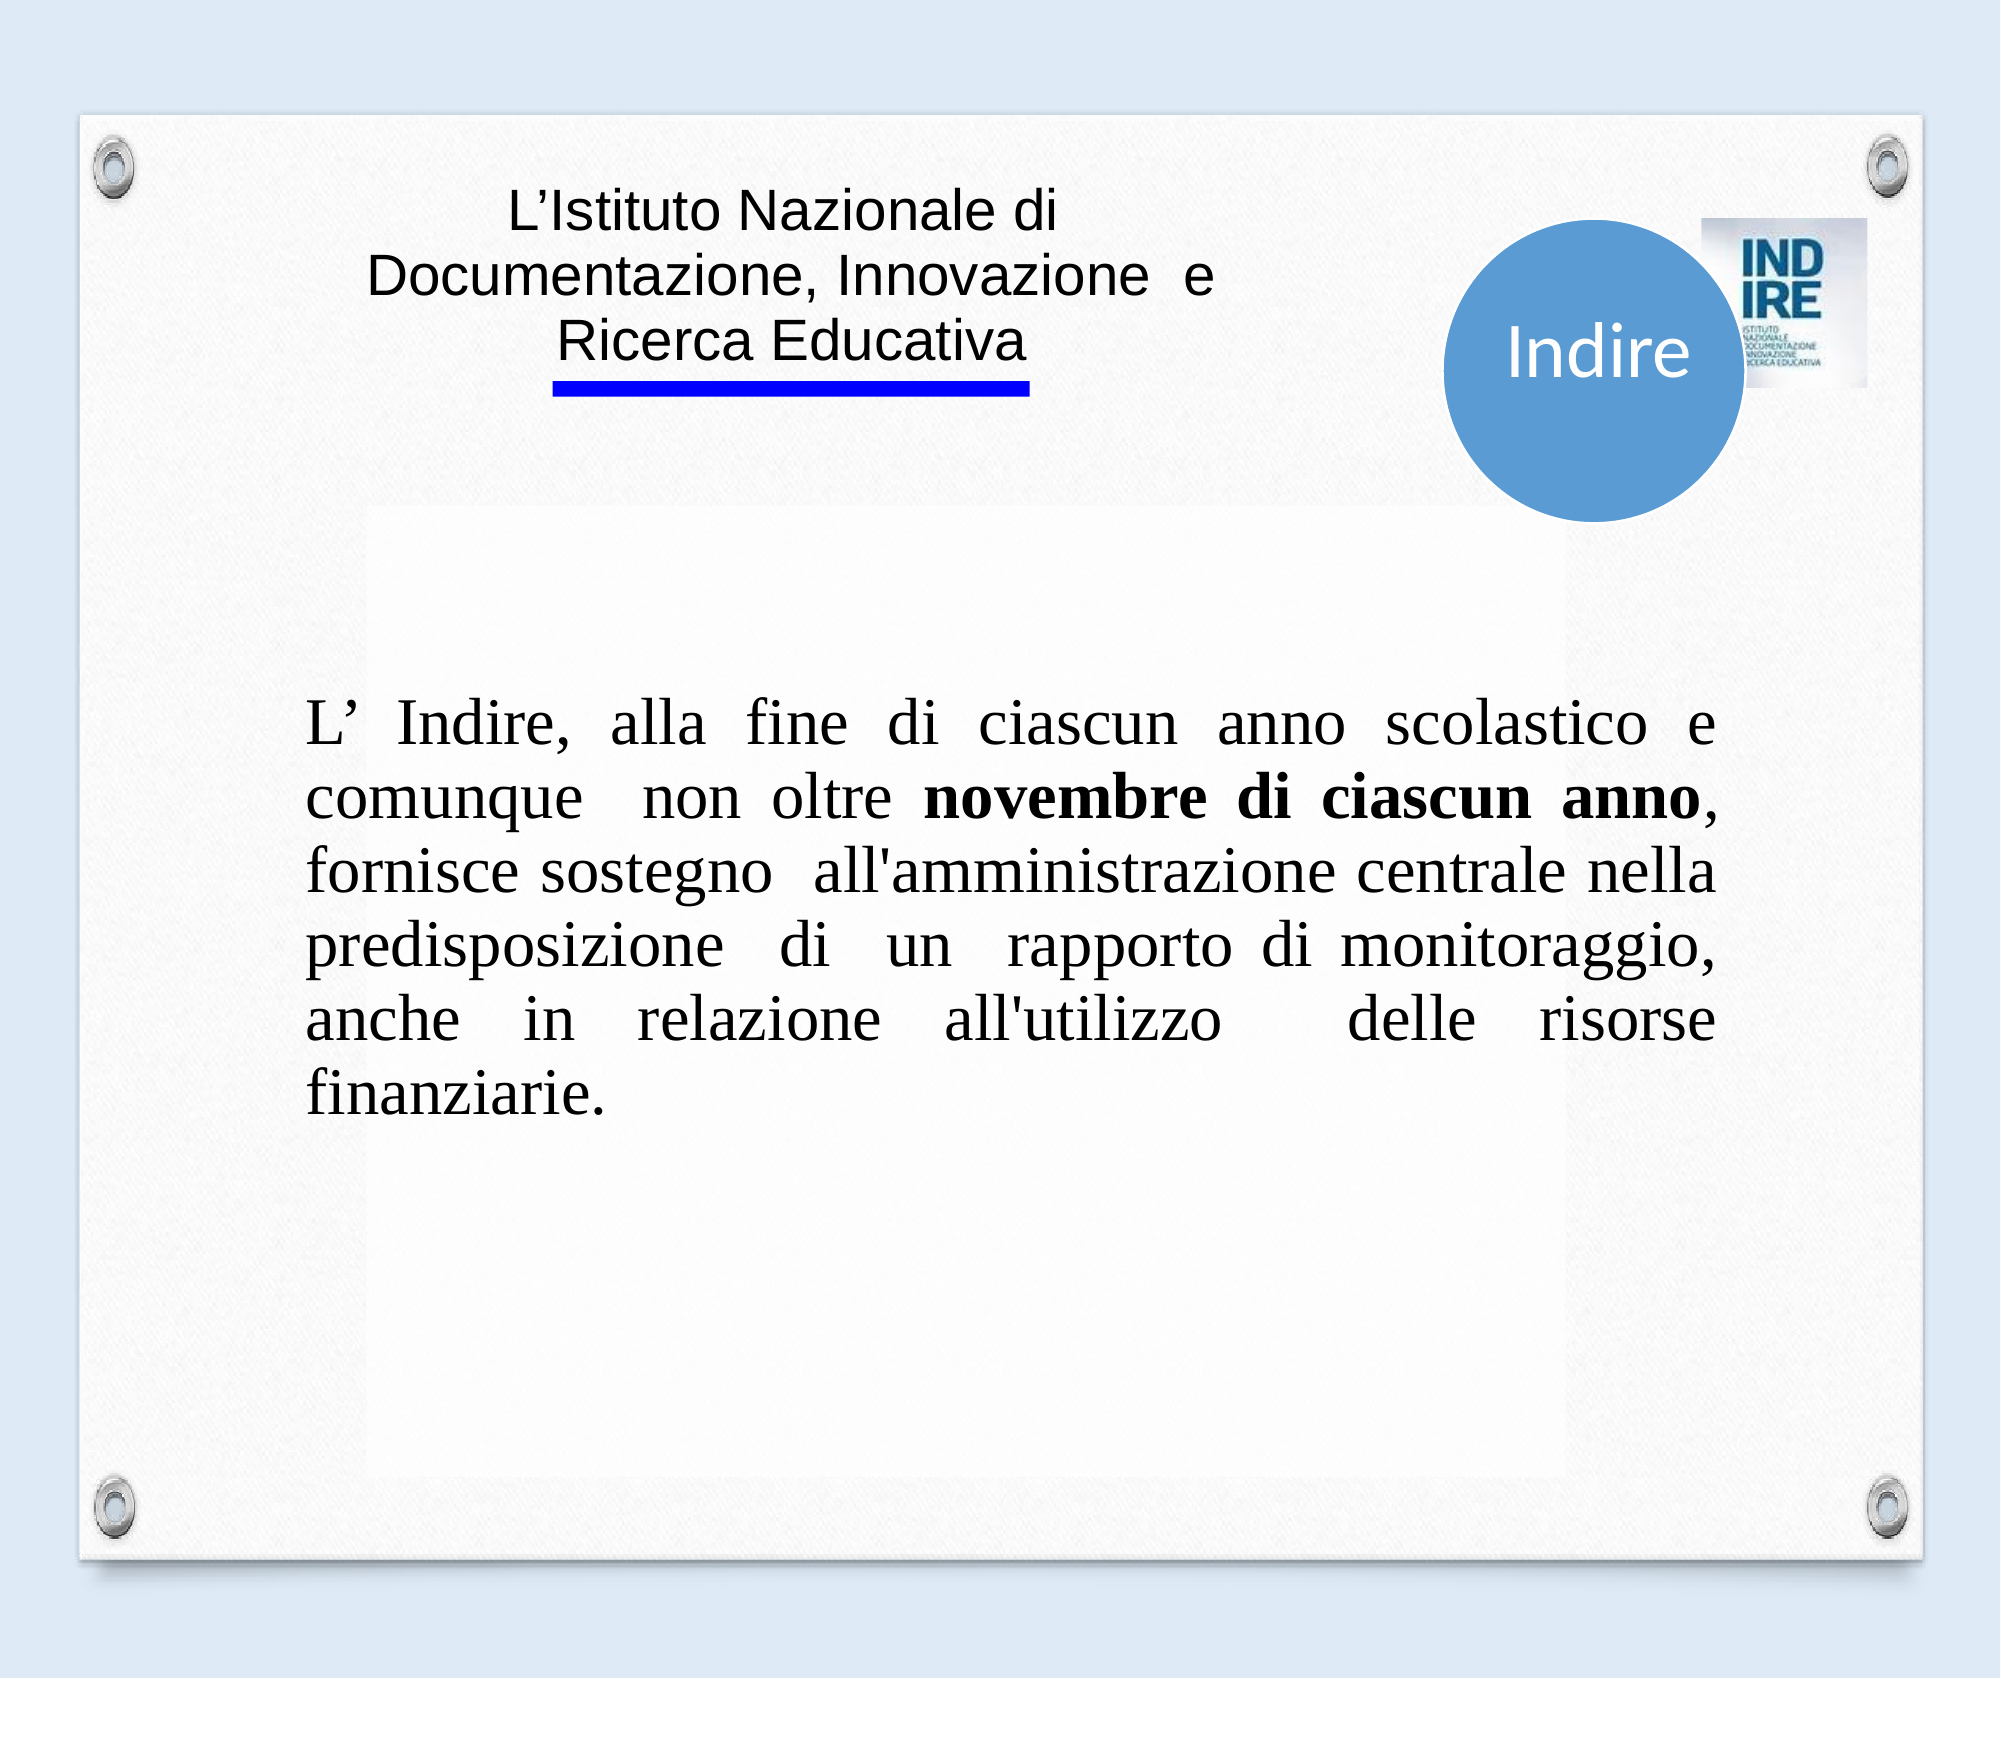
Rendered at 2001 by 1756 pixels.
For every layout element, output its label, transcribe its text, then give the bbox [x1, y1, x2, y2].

text_box [0, 0, 2000, 1678]
text_box L’Istituto Nazionale di Documentazione, Innovazione e Ricerca Educativa [272, 175, 1310, 373]
title Indire [1503, 295, 1693, 591]
text_box L’ Indire, alla fine di ciascun anno scolastico e comunque non oltre novembre di ciascun anno, fornisce sostegno all'amministrazione centrale nella predisposizione di un rapporto di monitoraggio, anche in relazione all'utilizzo delle risorse finanziarie. [303, 683, 1721, 1130]
